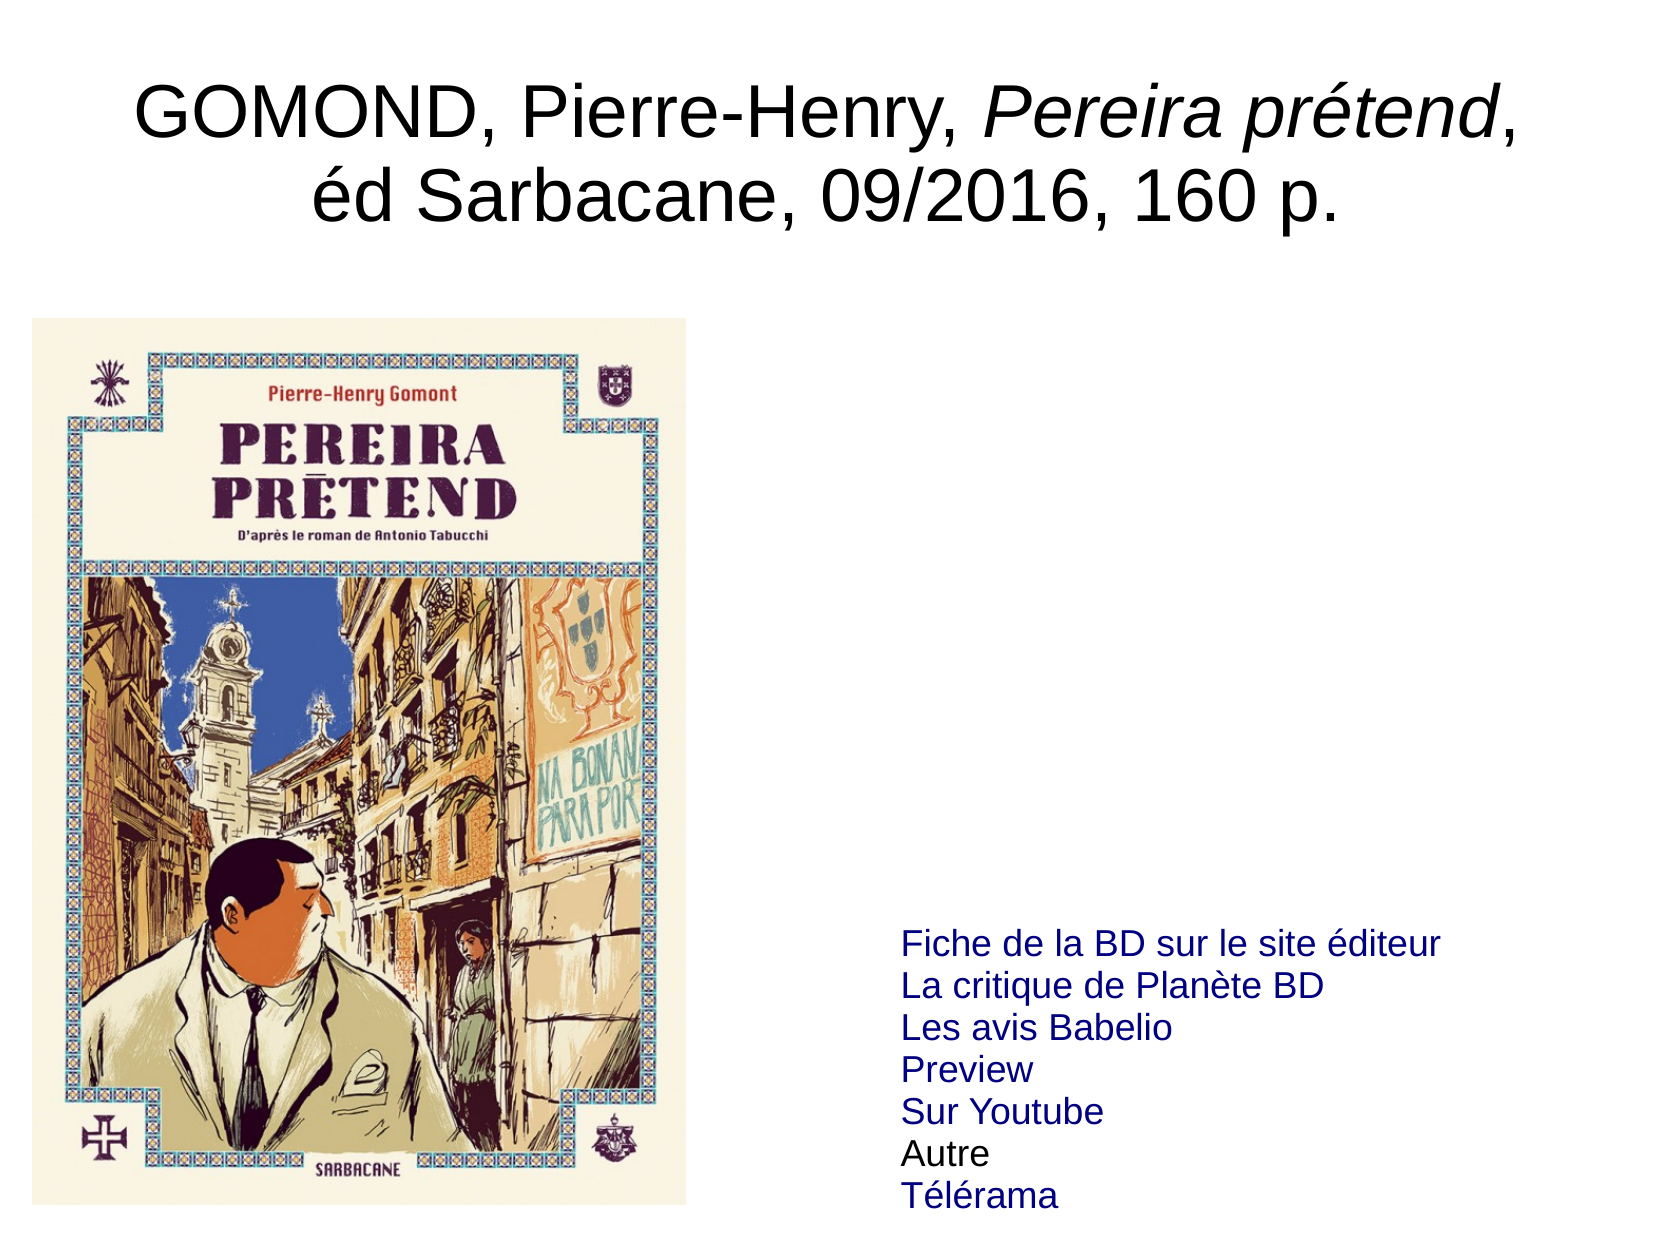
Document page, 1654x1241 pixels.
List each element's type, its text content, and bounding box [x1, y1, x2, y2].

title GOMOND, Pierre-Henry, Pereira prétend, éd Sarbacane, 09/2016, 160 p. [82, 26, 1571, 279]
picture [32, 318, 686, 1205]
text_box Fiche de la BD sur le site éditeur La critique de Planète BD Les avis Babelio Preview Sur Youtube Autre Télérama [885, 915, 1548, 1241]
